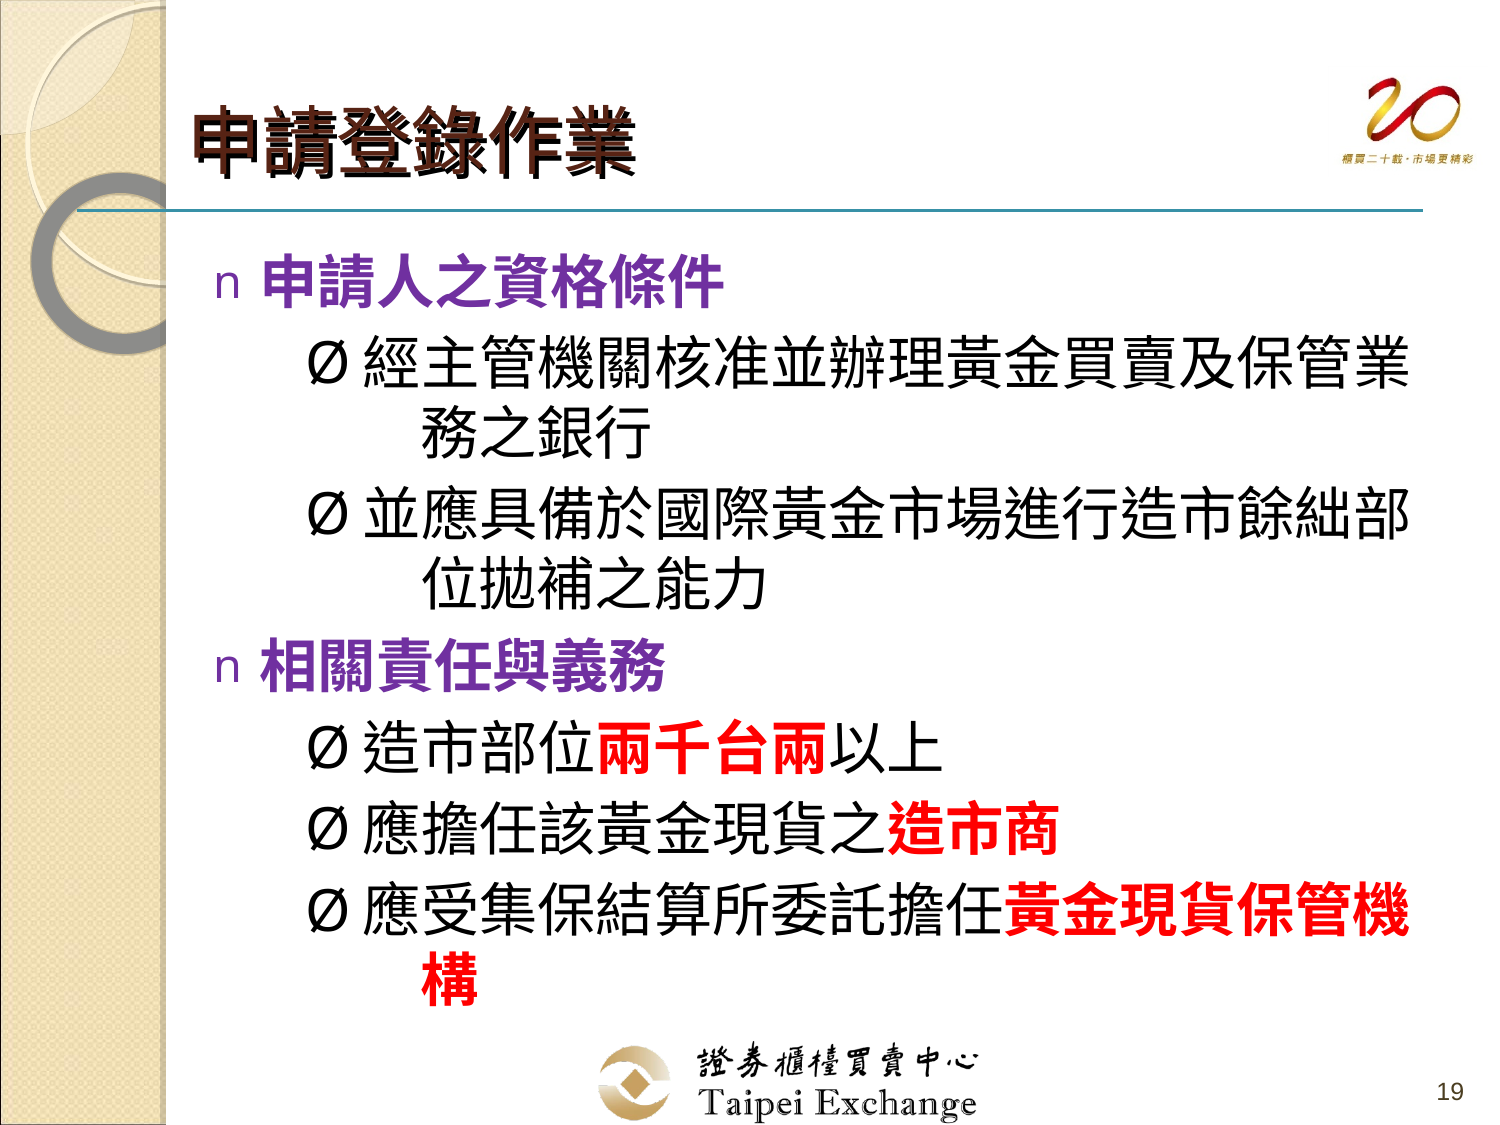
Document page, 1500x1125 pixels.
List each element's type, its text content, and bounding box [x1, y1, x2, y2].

text_box [1413, 1034, 1489, 1113]
list 申請人之資格條件 經主管機關核准並辦理黃金買賣及保管業務之銀行 並應具備於國際黃金市場進行造市餘絀部位拋補之能力 相關責任與義務 造市部位兩千台兩以上 應擔任該黃金現貨之造市商 應受集保結算所委託擔任黃金現貨保管機構 [171, 237, 1466, 1026]
title 申請登錄作業 [171, 45, 1466, 233]
